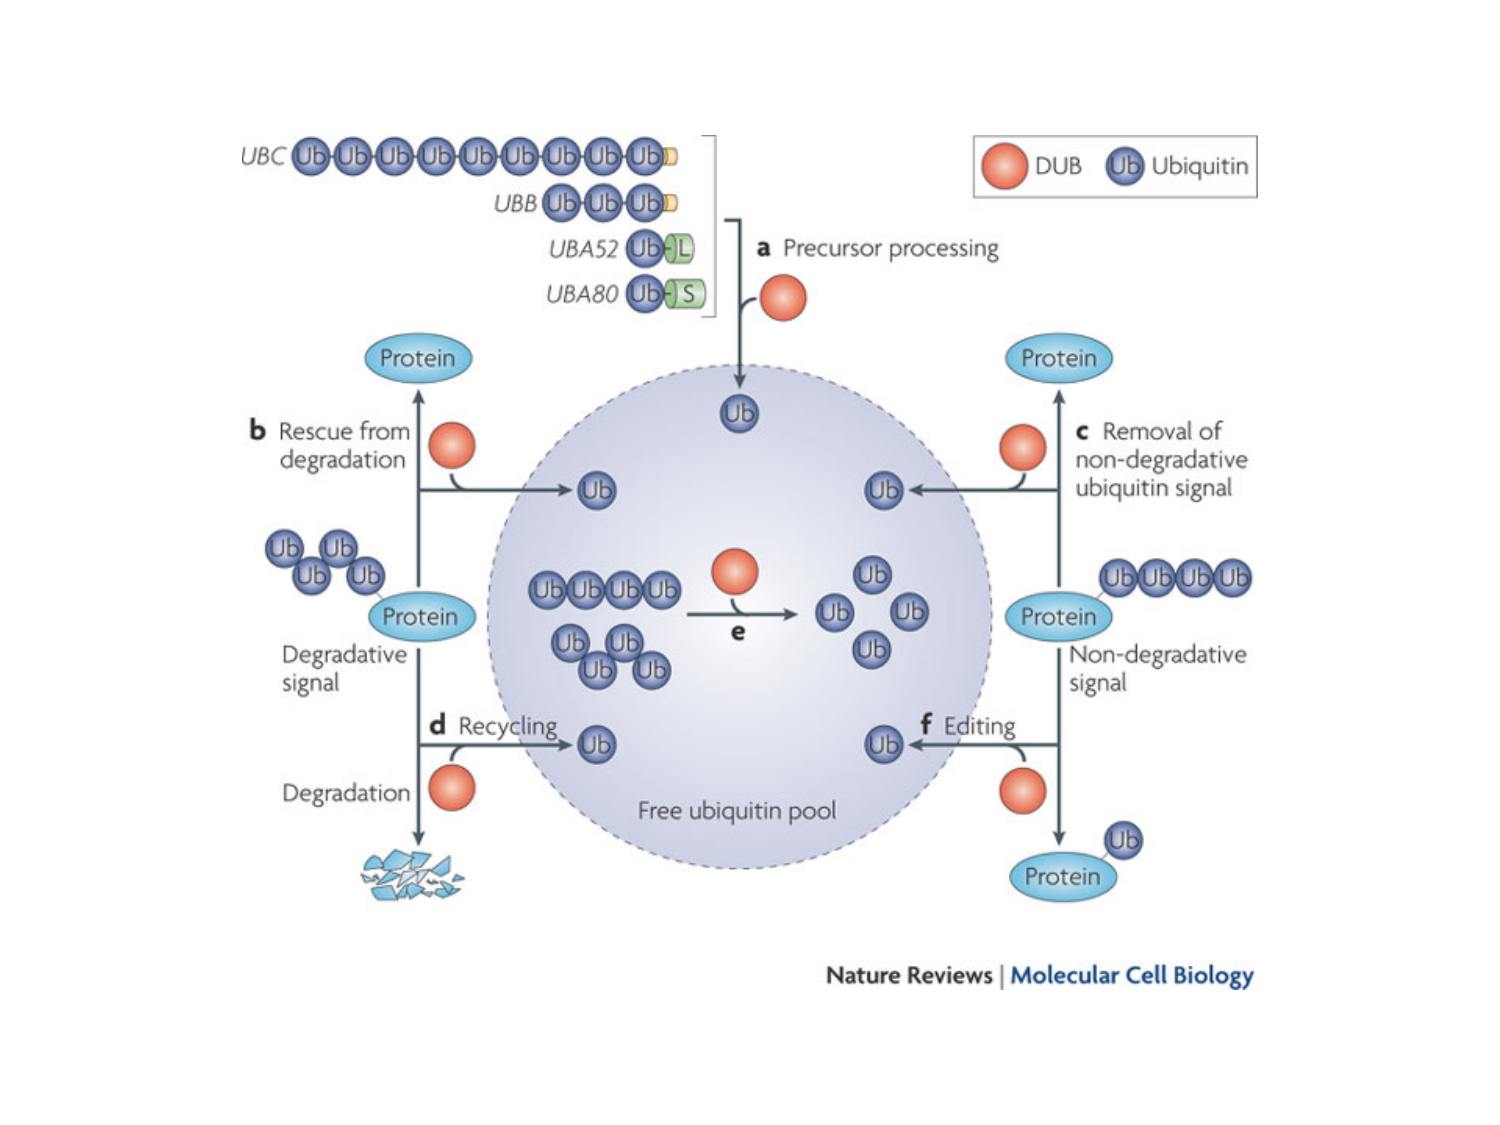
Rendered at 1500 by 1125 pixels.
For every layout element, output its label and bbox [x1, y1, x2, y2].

picture [242, 135, 1258, 990]
